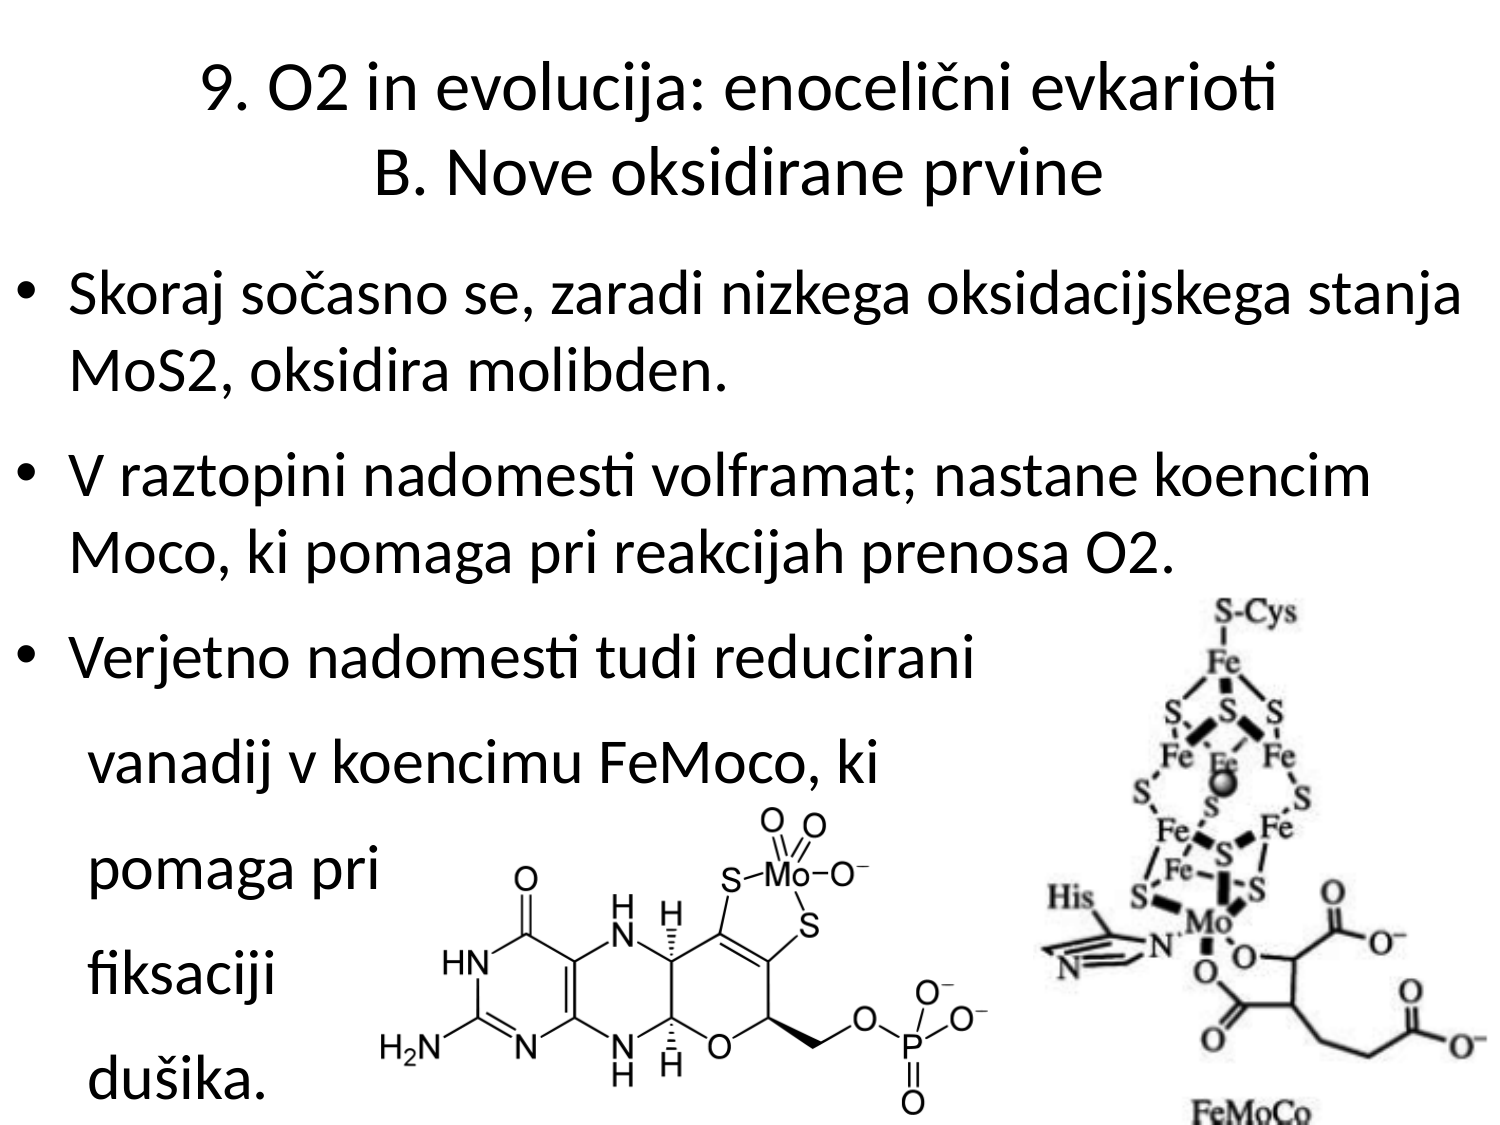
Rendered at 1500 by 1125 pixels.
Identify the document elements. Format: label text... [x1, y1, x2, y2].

picture [1033, 586, 1500, 1125]
title 9. O2 in evolucija: enocelični evkarioti B. Nove oksidirane prvine [64, 30, 1415, 219]
list Skoraj sočasno se, zaradi nizkega oksidacijskega stanja MoS2, oksidira molibden. V raztopini nadomesti volframat; nastane koencim Moco, ki pomaga pri reakcijah prenosa O2. Verjetno nadomesti tudi reducirani vanadij v koencimu FeMoco, ki pomaga pri fiksaciji dušika. [0, 243, 1500, 1125]
picture [371, 797, 998, 1125]
